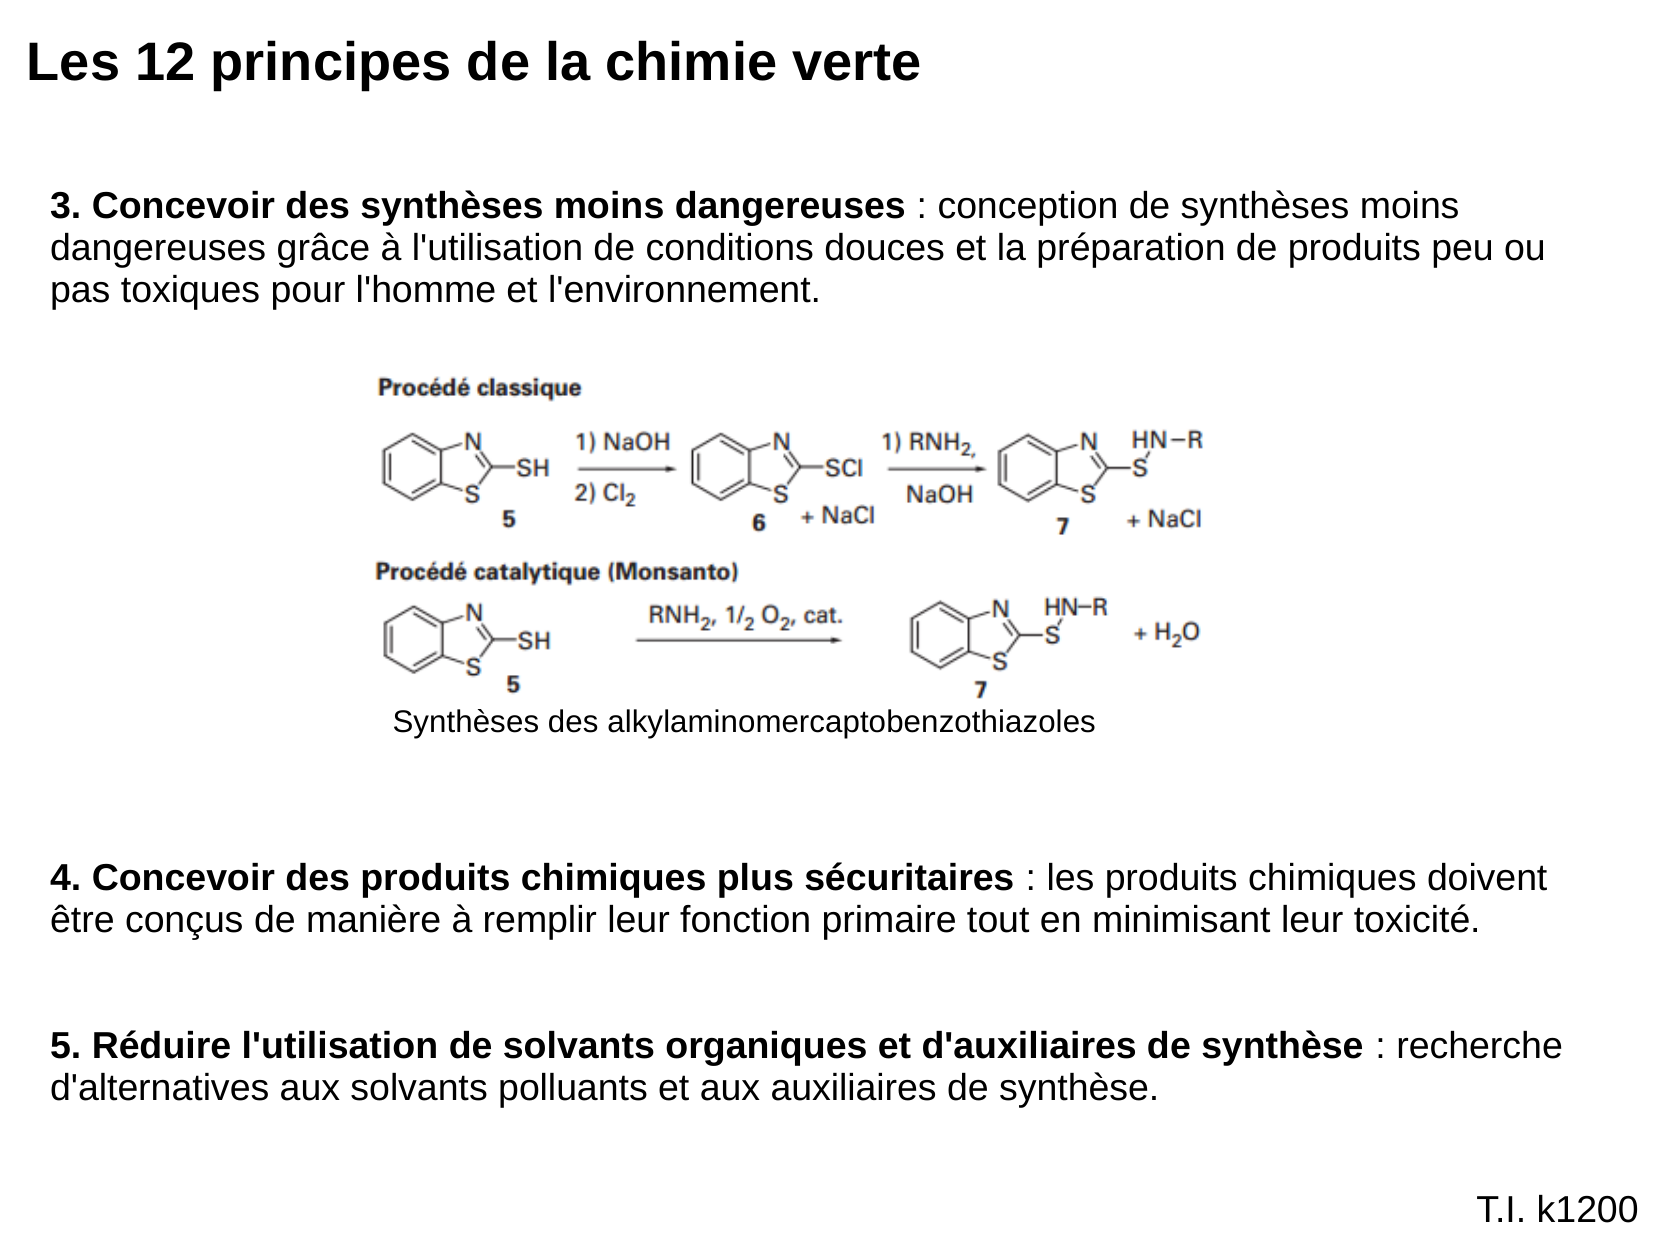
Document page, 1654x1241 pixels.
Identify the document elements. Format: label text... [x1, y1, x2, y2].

text_box T.I. k1200 [1216, 1181, 1654, 1239]
text_box Synthèses des alkylaminomercaptobenzothiazoles [377, 696, 1229, 747]
text_box Les 12 principes de la chimie verte [11, 23, 993, 163]
text_box 3. Concevoir des synthèses moins dangereuses : conception de synthèses moins dangereuses grâce à l'utilisation de conditions douces et la préparation de produits peu ou pas toxiques pour l'homme et l'environnement. 4. Concevoir des produits chimiques plus sécuritaires : les produits chimiques doivent être conçus de manière à remplir leur fonction primaire tout en minimisant leur toxicité. 5. Réduire l'utilisation de solvants organiques et d'auxiliaires de synthèse : recherche d'alternatives aux solvants polluants et aux auxiliaires de synthèse. [35, 177, 1619, 1121]
picture [354, 364, 1229, 721]
